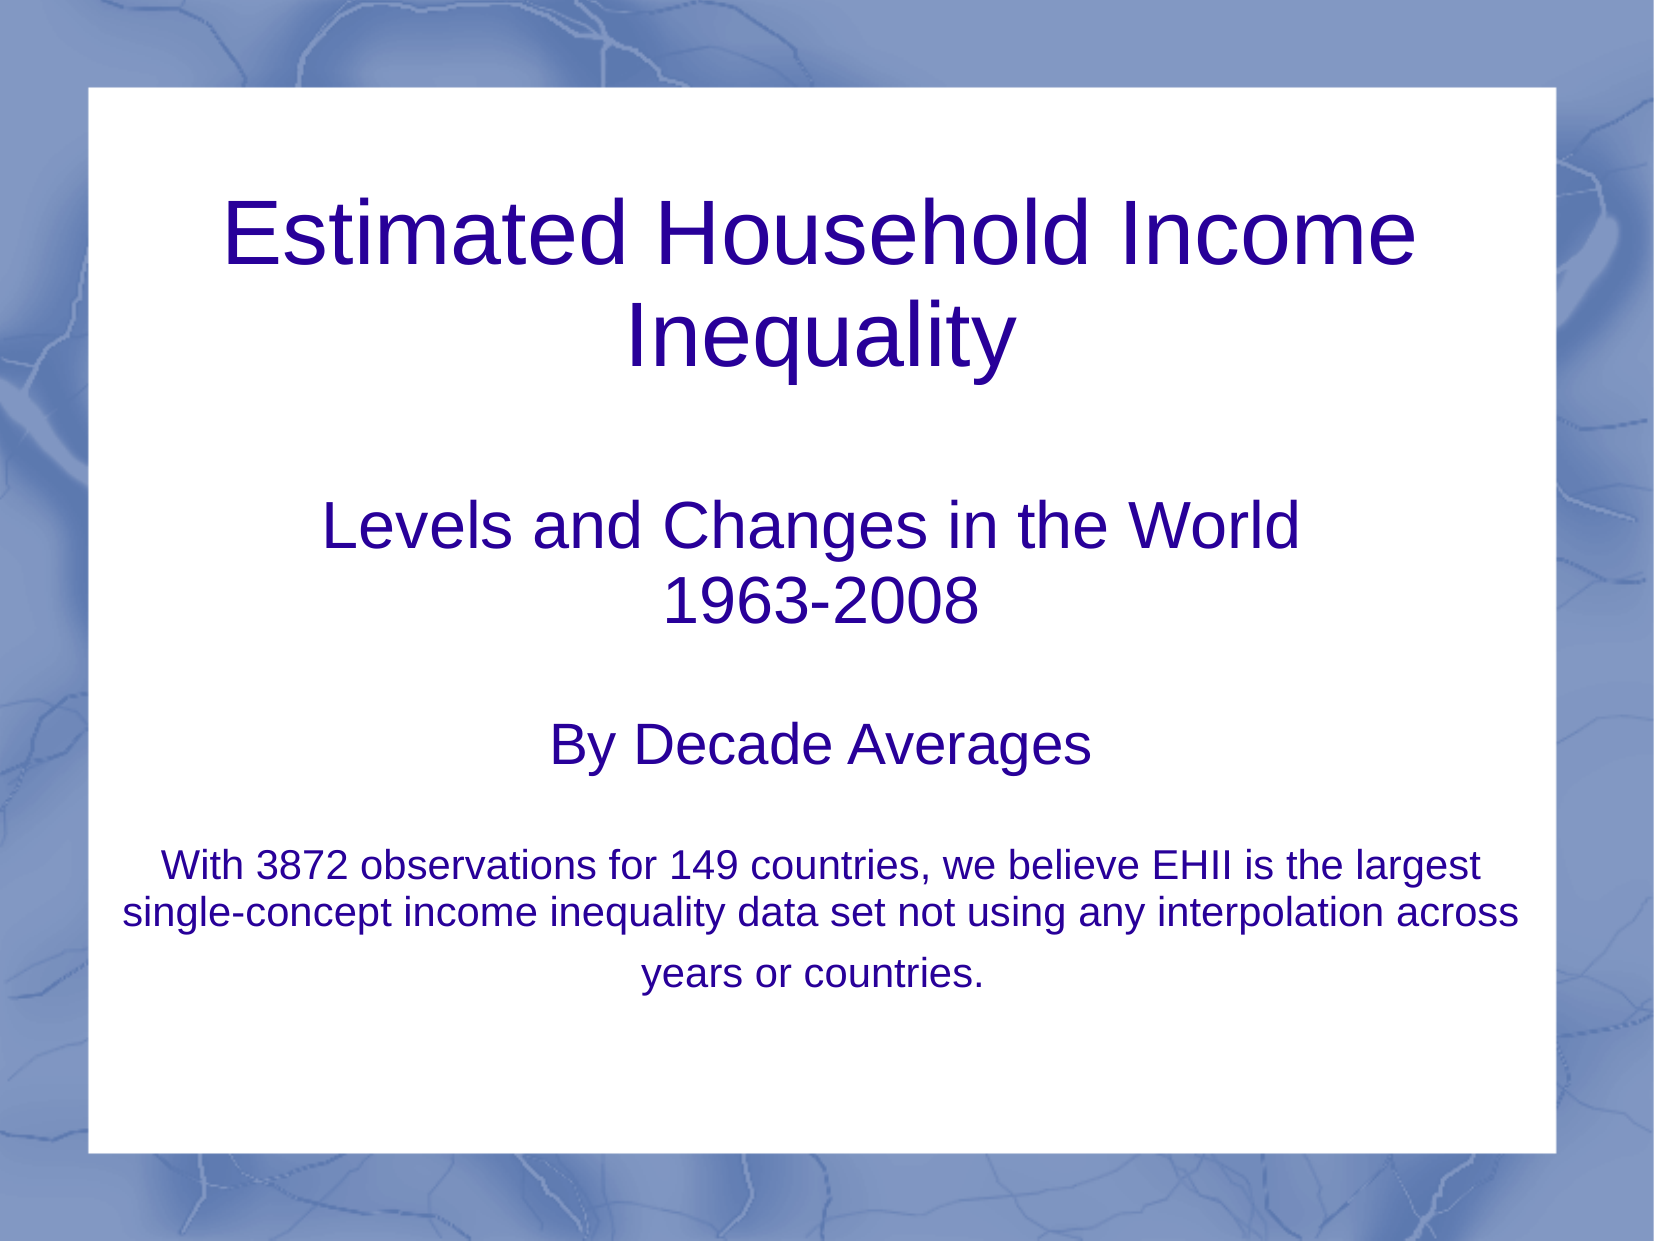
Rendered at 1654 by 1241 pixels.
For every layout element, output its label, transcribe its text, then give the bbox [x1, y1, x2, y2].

picture [0, 0, 1654, 1241]
title Estimated Household Income Inequality Levels and Changes in the World 1963-2008 By Decade Averages With 3872 observations for 149 countries, we believe EHII is the largest single-concept income inequality data set not using any interpolation across years or countries. [112, 0, 1530, 1169]
